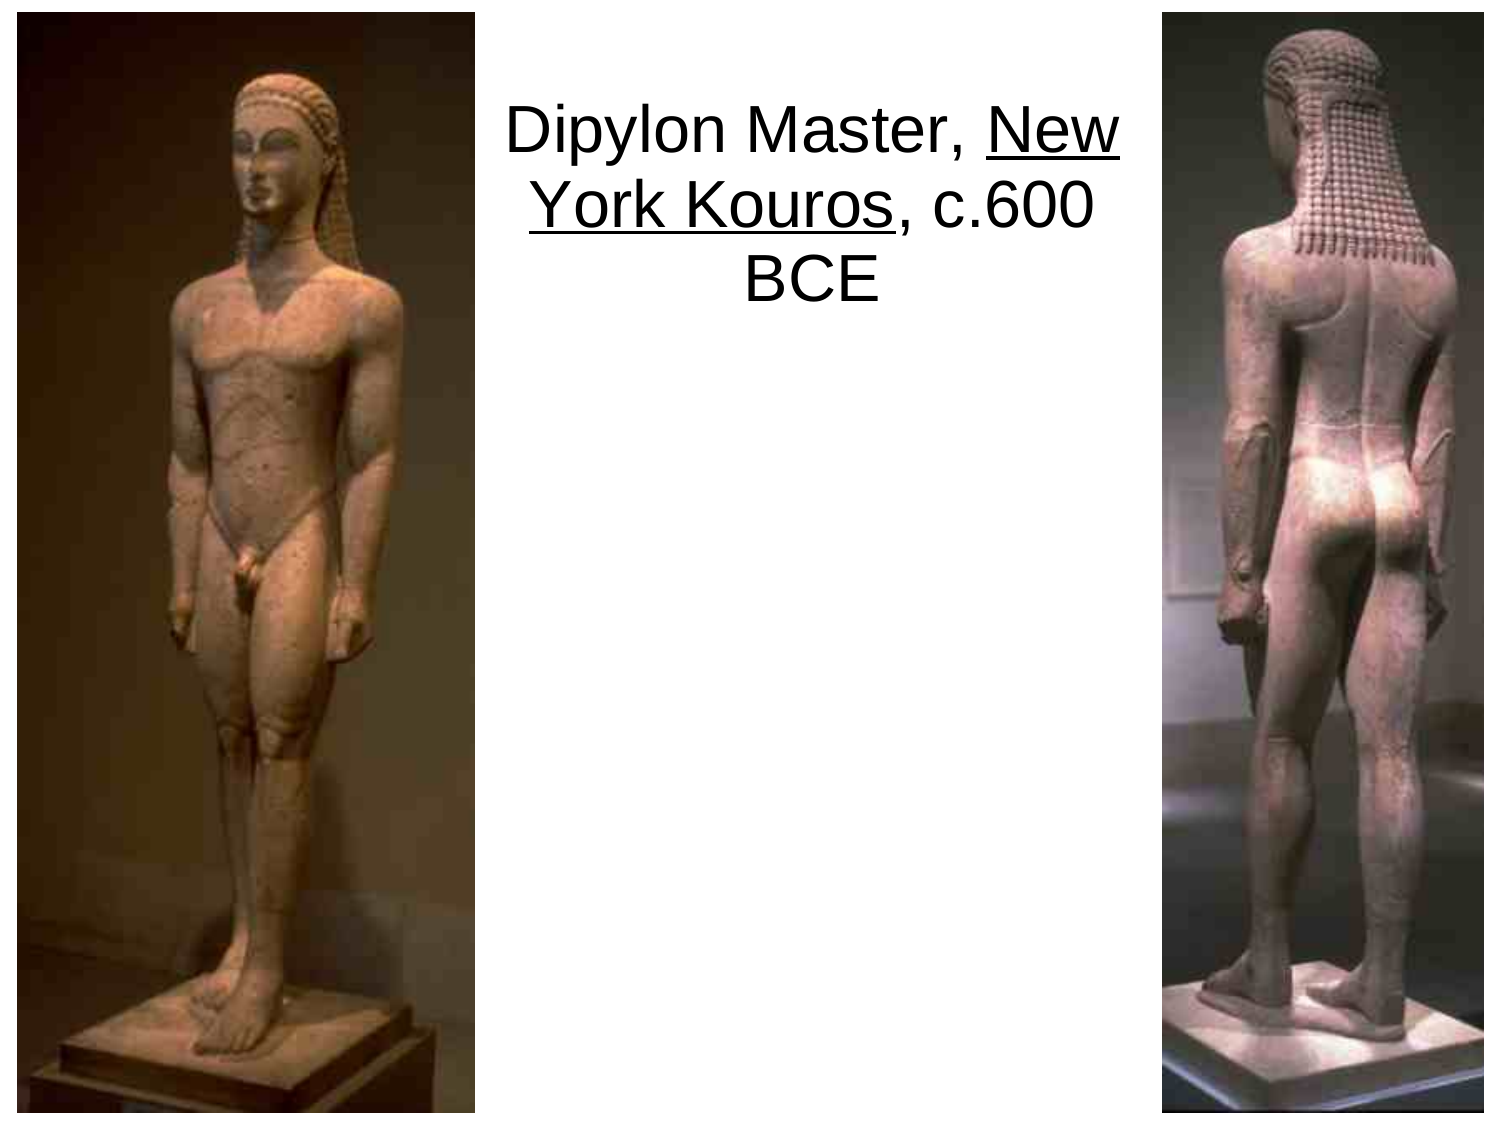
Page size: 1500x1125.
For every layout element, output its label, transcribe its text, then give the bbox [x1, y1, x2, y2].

picture [1162, 12, 1484, 1113]
picture [17, 12, 475, 1113]
title Dipylon Master, New York Kouros, c.600 BCE [487, 45, 1138, 363]
